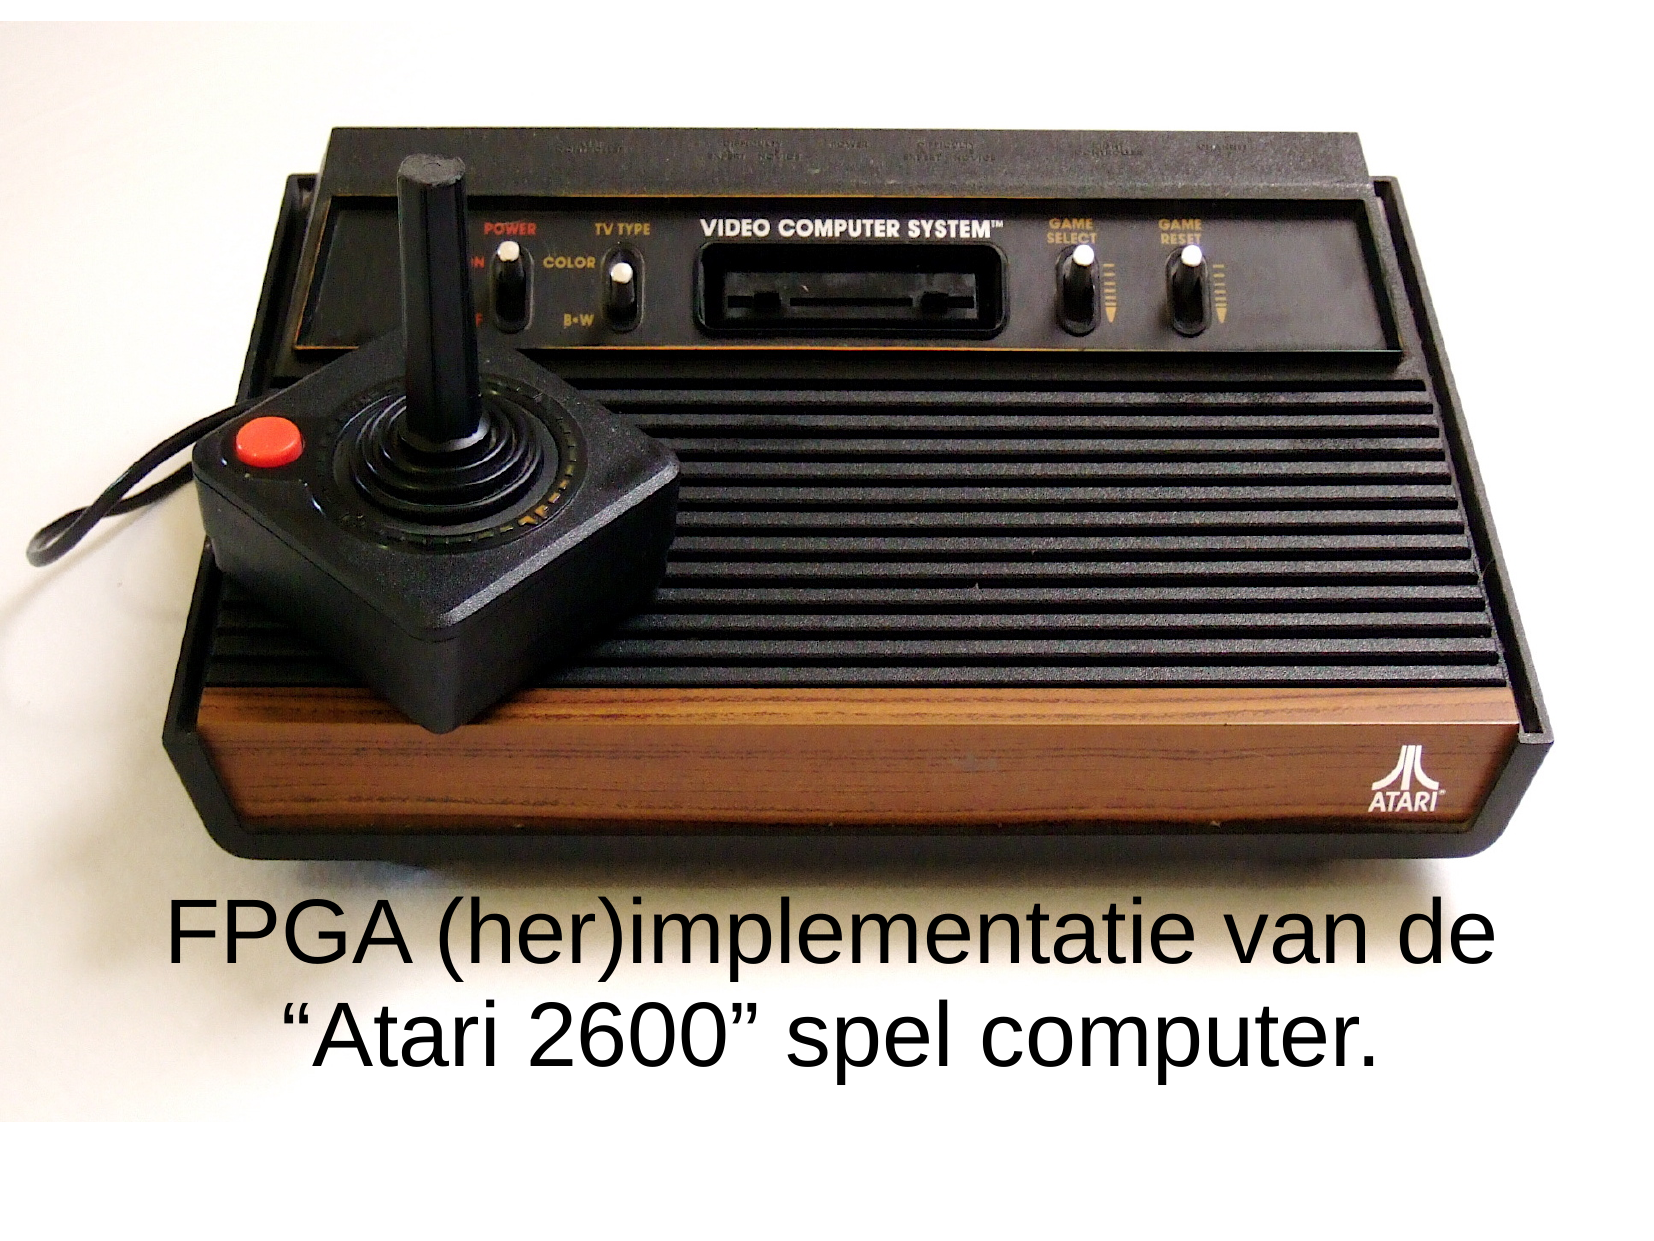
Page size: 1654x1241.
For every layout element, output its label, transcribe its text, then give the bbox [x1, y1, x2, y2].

title FPGA (her)implementatie van de “Atari 2600” spel computer. [11, 879, 1654, 1087]
picture [0, 21, 1654, 1123]
